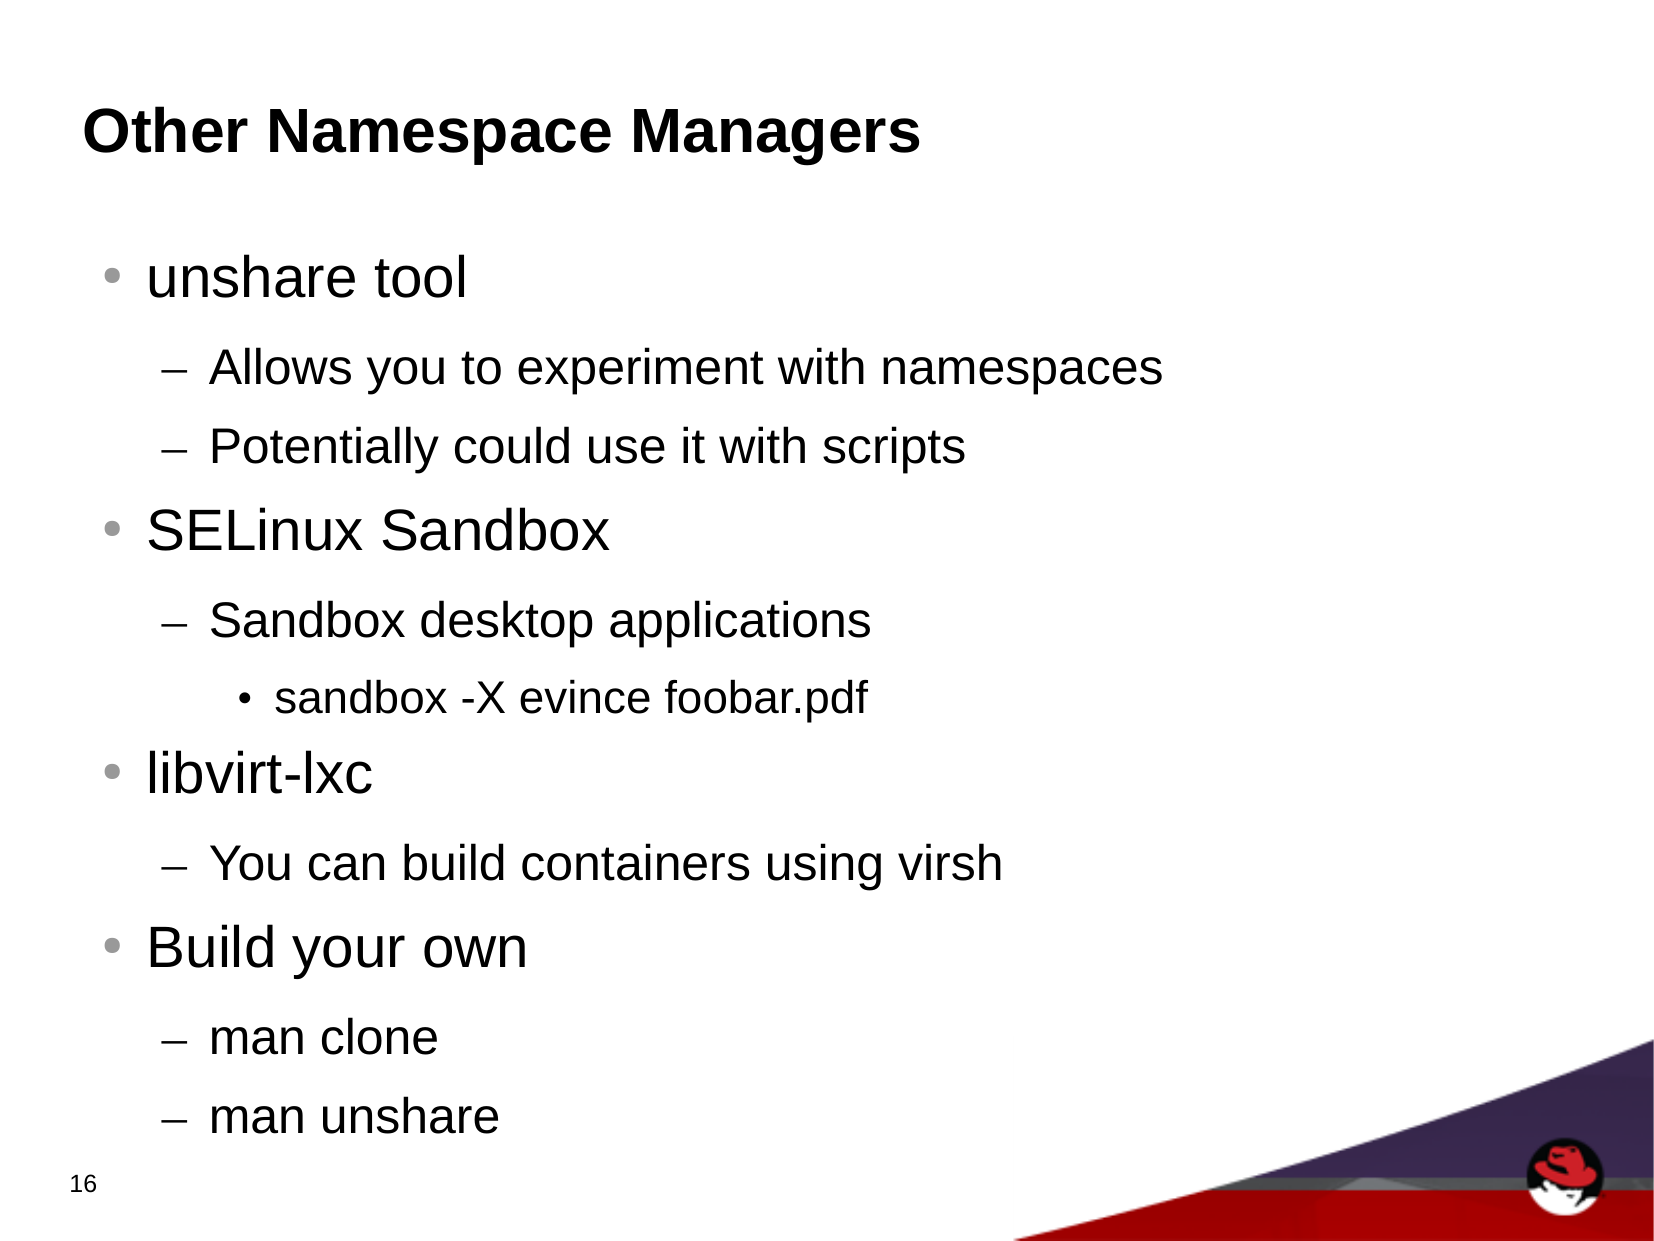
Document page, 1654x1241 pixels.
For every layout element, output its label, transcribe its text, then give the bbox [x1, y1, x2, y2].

list unshare tool Allows you to experiment with namespaces Potentially could use it with scripts SELinux Sandbox Sandbox desktop applications sandbox -X evince foobar.pdf libvirt-lxc You can build containers using virsh Build your own man clone man unshare [86, 244, 1576, 1224]
picture [1012, 1036, 1654, 1241]
title Other Namespace Managers [82, 37, 1571, 226]
